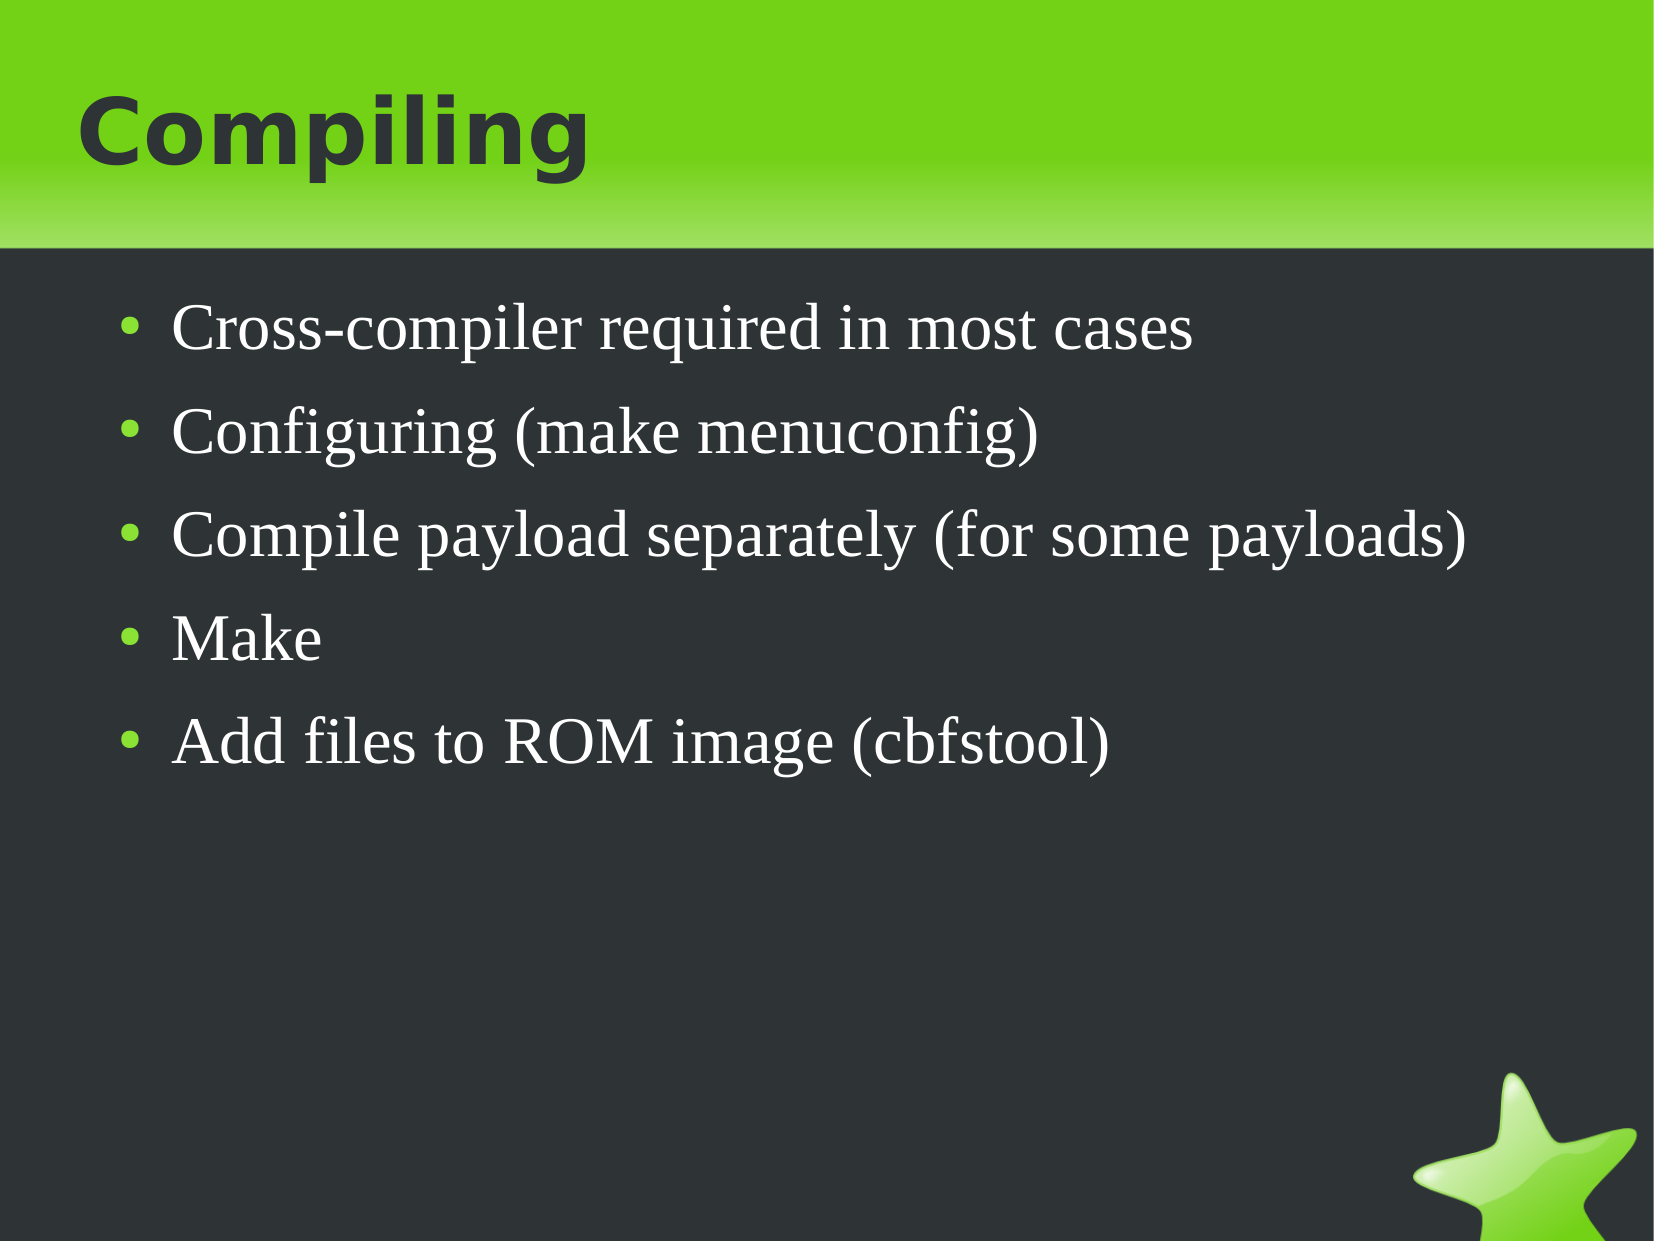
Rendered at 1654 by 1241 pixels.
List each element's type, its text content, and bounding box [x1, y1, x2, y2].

list Cross-compiler required in most cases Configuring (make menuconfig) Compile payload separately (for some payloads) Make Add files to ROM image (cbfstool) [82, 290, 1571, 1109]
picture [0, 0, 1654, 1241]
title Compiling [76, 29, 1565, 237]
